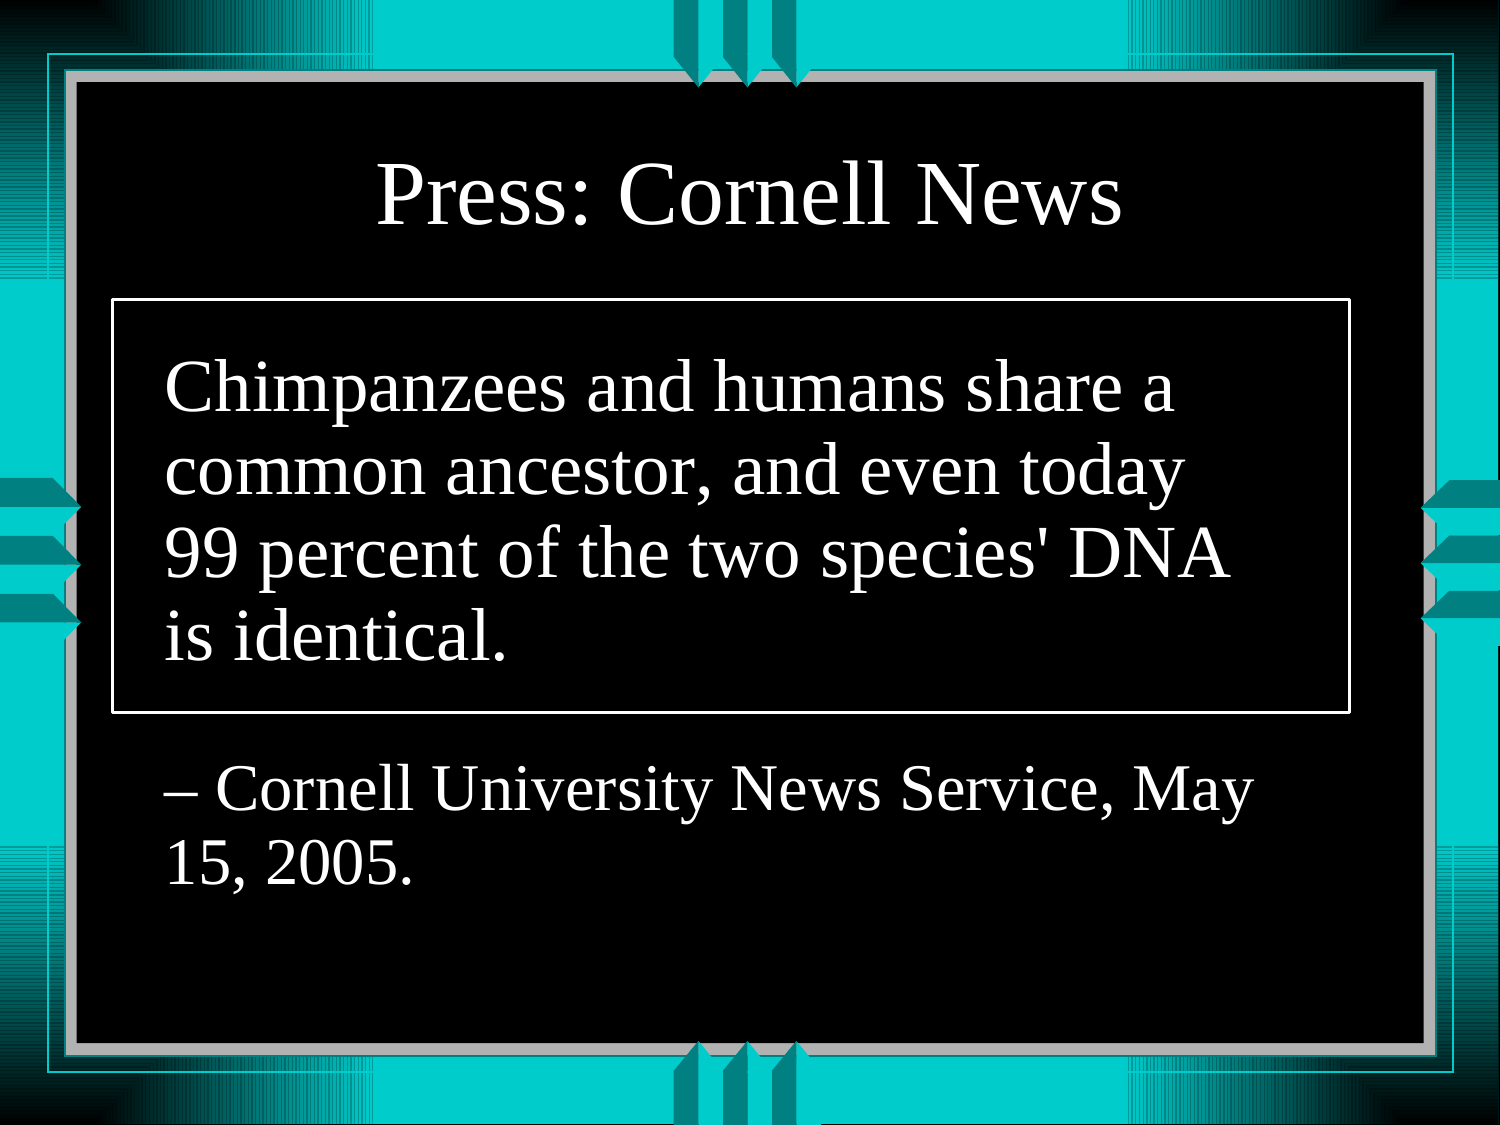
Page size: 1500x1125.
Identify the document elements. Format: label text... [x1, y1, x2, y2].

text_box Chimpanzees and humans share a common ancestor, and even today 99 percent of the two species' DNA is identical. – Cornell University News Service, May 15, 2005. [150, 337, 1276, 711]
text_box Chimpanzees and humans share a common ancestor, and even today 99 percent of the two species' DNA is identical. – Cornell University News Service, May 15, 2005. [150, 714, 1276, 907]
title Press: Cornell News [112, 99, 1388, 288]
